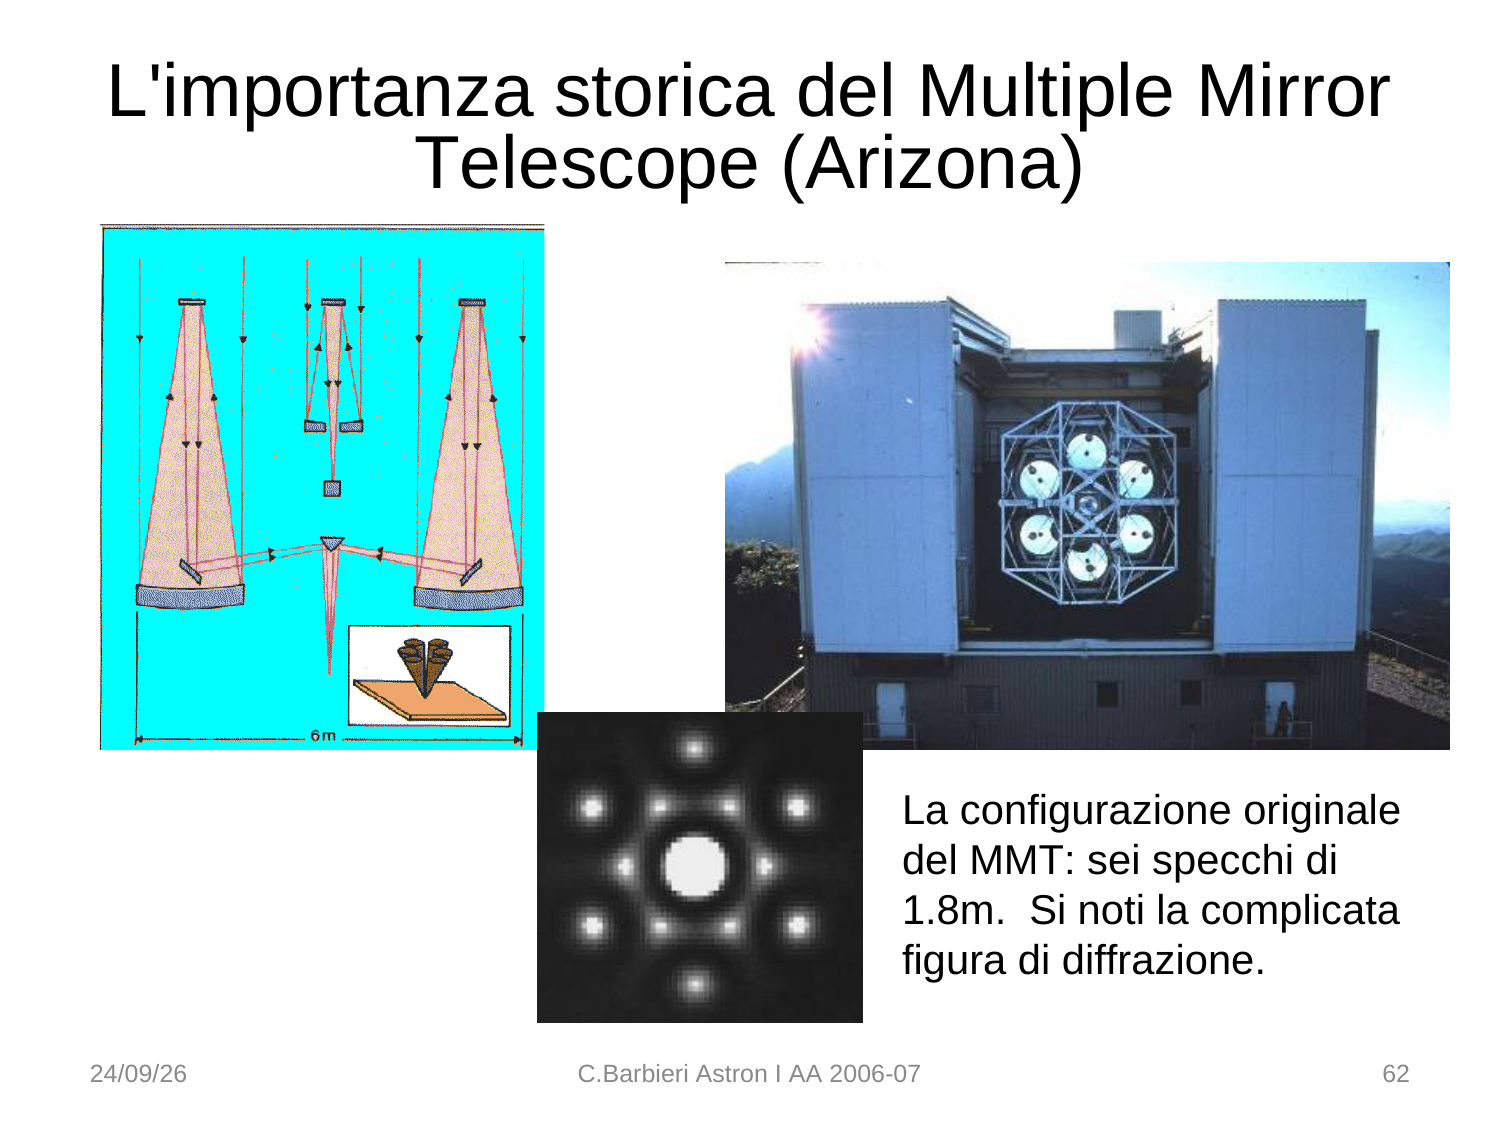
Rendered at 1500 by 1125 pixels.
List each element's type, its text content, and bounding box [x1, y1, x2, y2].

title L'importanza storica del Multiple Mirror Telescope (Arizona) [81, 37, 1419, 225]
picture [99, 224, 1450, 1023]
text_box 07/03/22 [74, 1042, 426, 1103]
text_box C.Barbieri Astron I AA 2006-07 [512, 1042, 988, 1103]
text_box La configurazione originale del MMT: sei specchi di 1.8m. Si noti la complicata figura di diffrazione. [887, 774, 1450, 991]
text_box <number> [1074, 1042, 1426, 1103]
